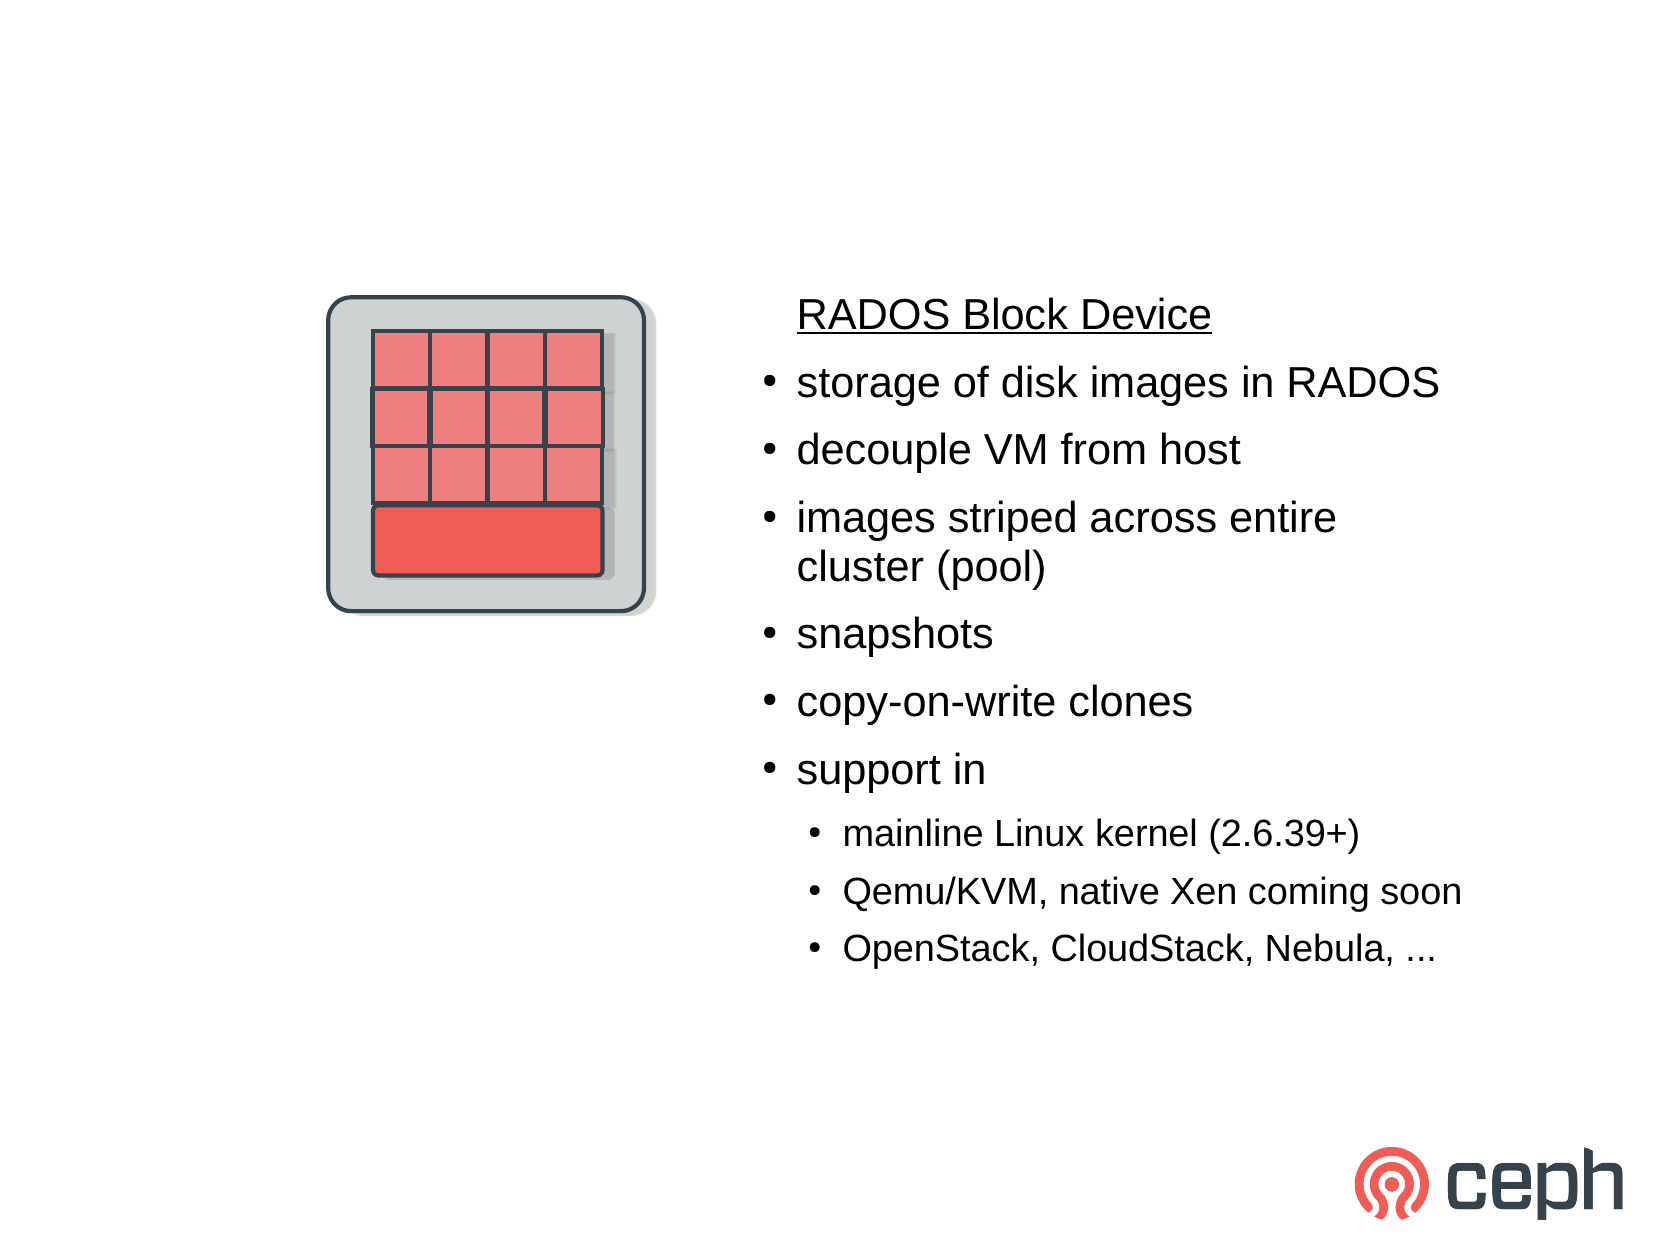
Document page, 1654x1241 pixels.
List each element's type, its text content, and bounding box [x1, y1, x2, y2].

text_box [328, 297, 644, 612]
picture [1308, 1100, 1654, 1241]
list RADOS Block Device storage of disk images in RADOS decouple VM from host images striped across entire cluster (pool) snapshots copy-on-write clones support in mainline Linux kernel (2.6.39+) Qemu/KVM, native Xen coming soon OpenStack, CloudStack, Nebula, ... [750, 290, 1477, 1010]
